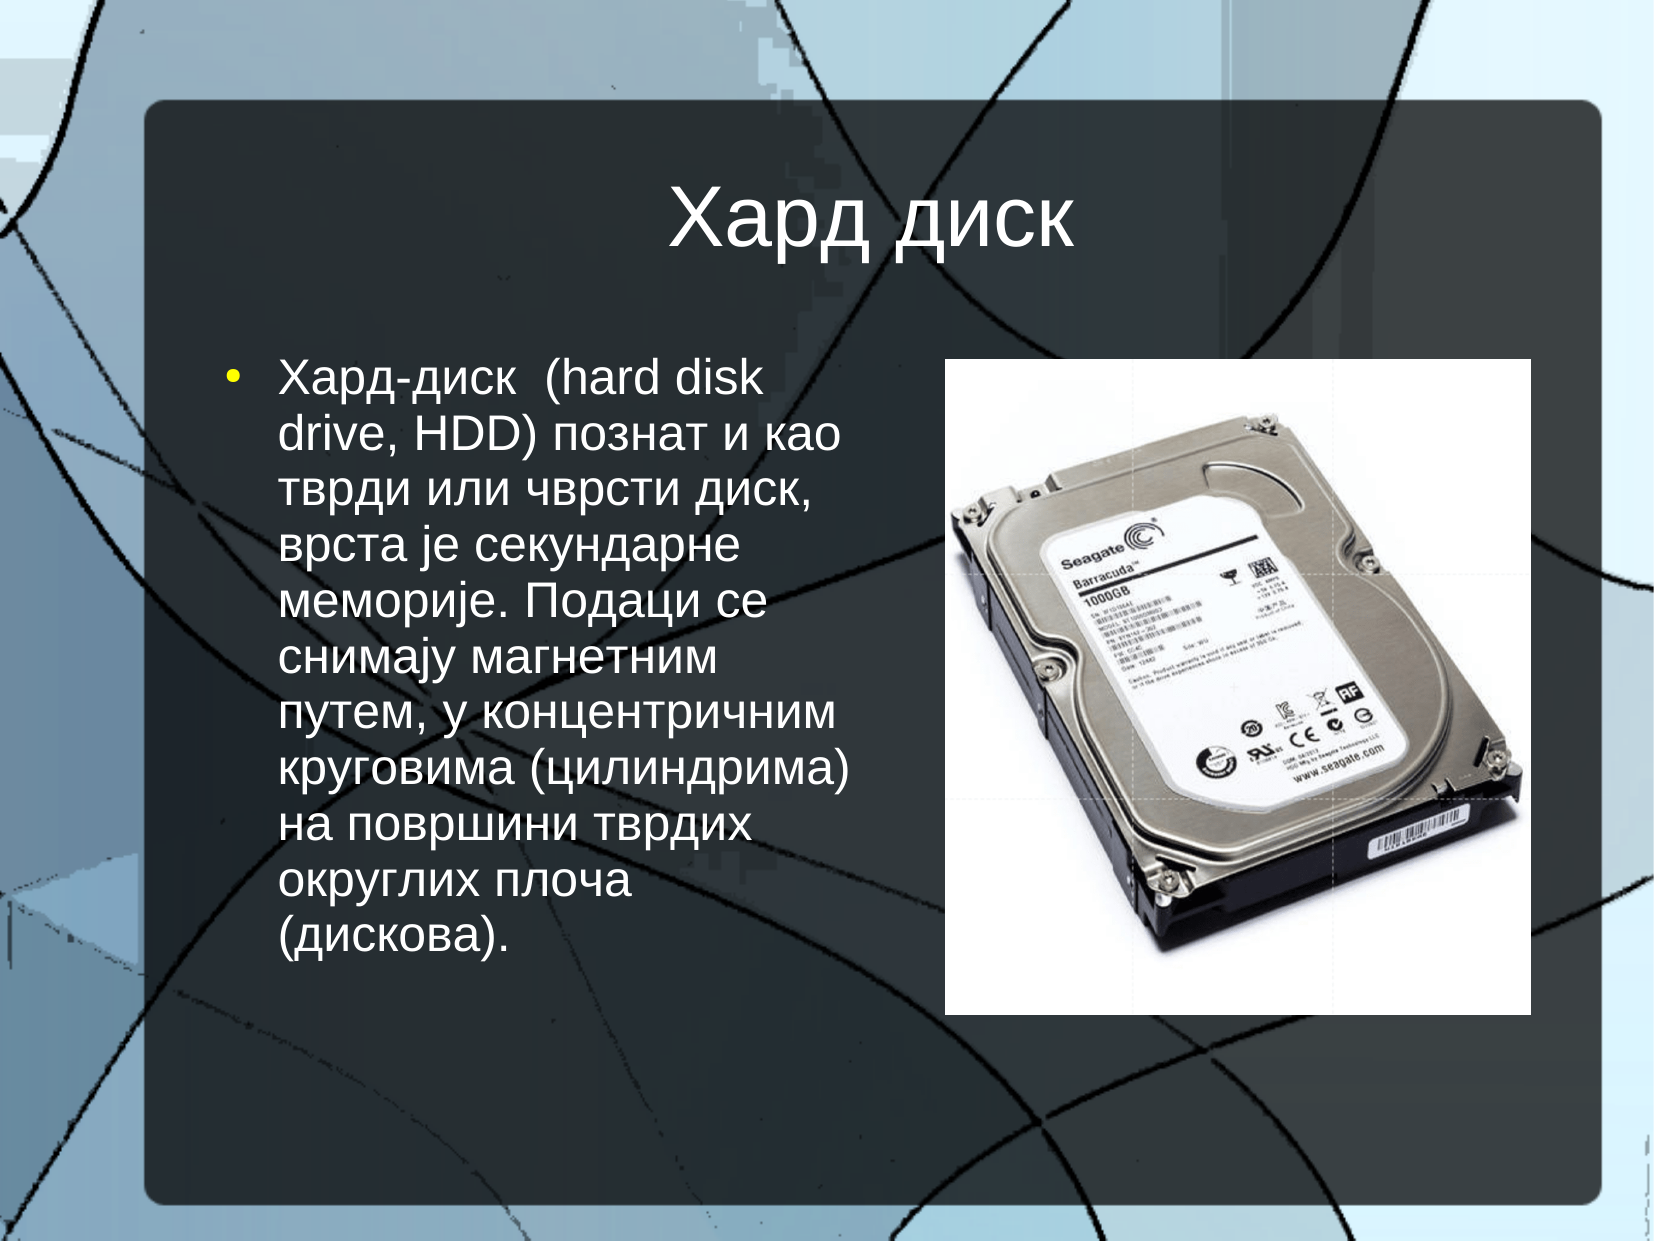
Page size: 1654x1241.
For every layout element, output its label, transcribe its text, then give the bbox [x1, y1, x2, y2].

list Хард-диск (hard disk drive, HDD) познат и као тврди или чврсти диск, врста је секундарне меморије. Подаци се снимају магнетним путем, у концентричним круговима (цилиндрима) на површини тврдих округлих плоча (дискова). [206, 349, 873, 1034]
picture [0, 0, 1654, 1241]
title Хард диск [159, 108, 1583, 325]
